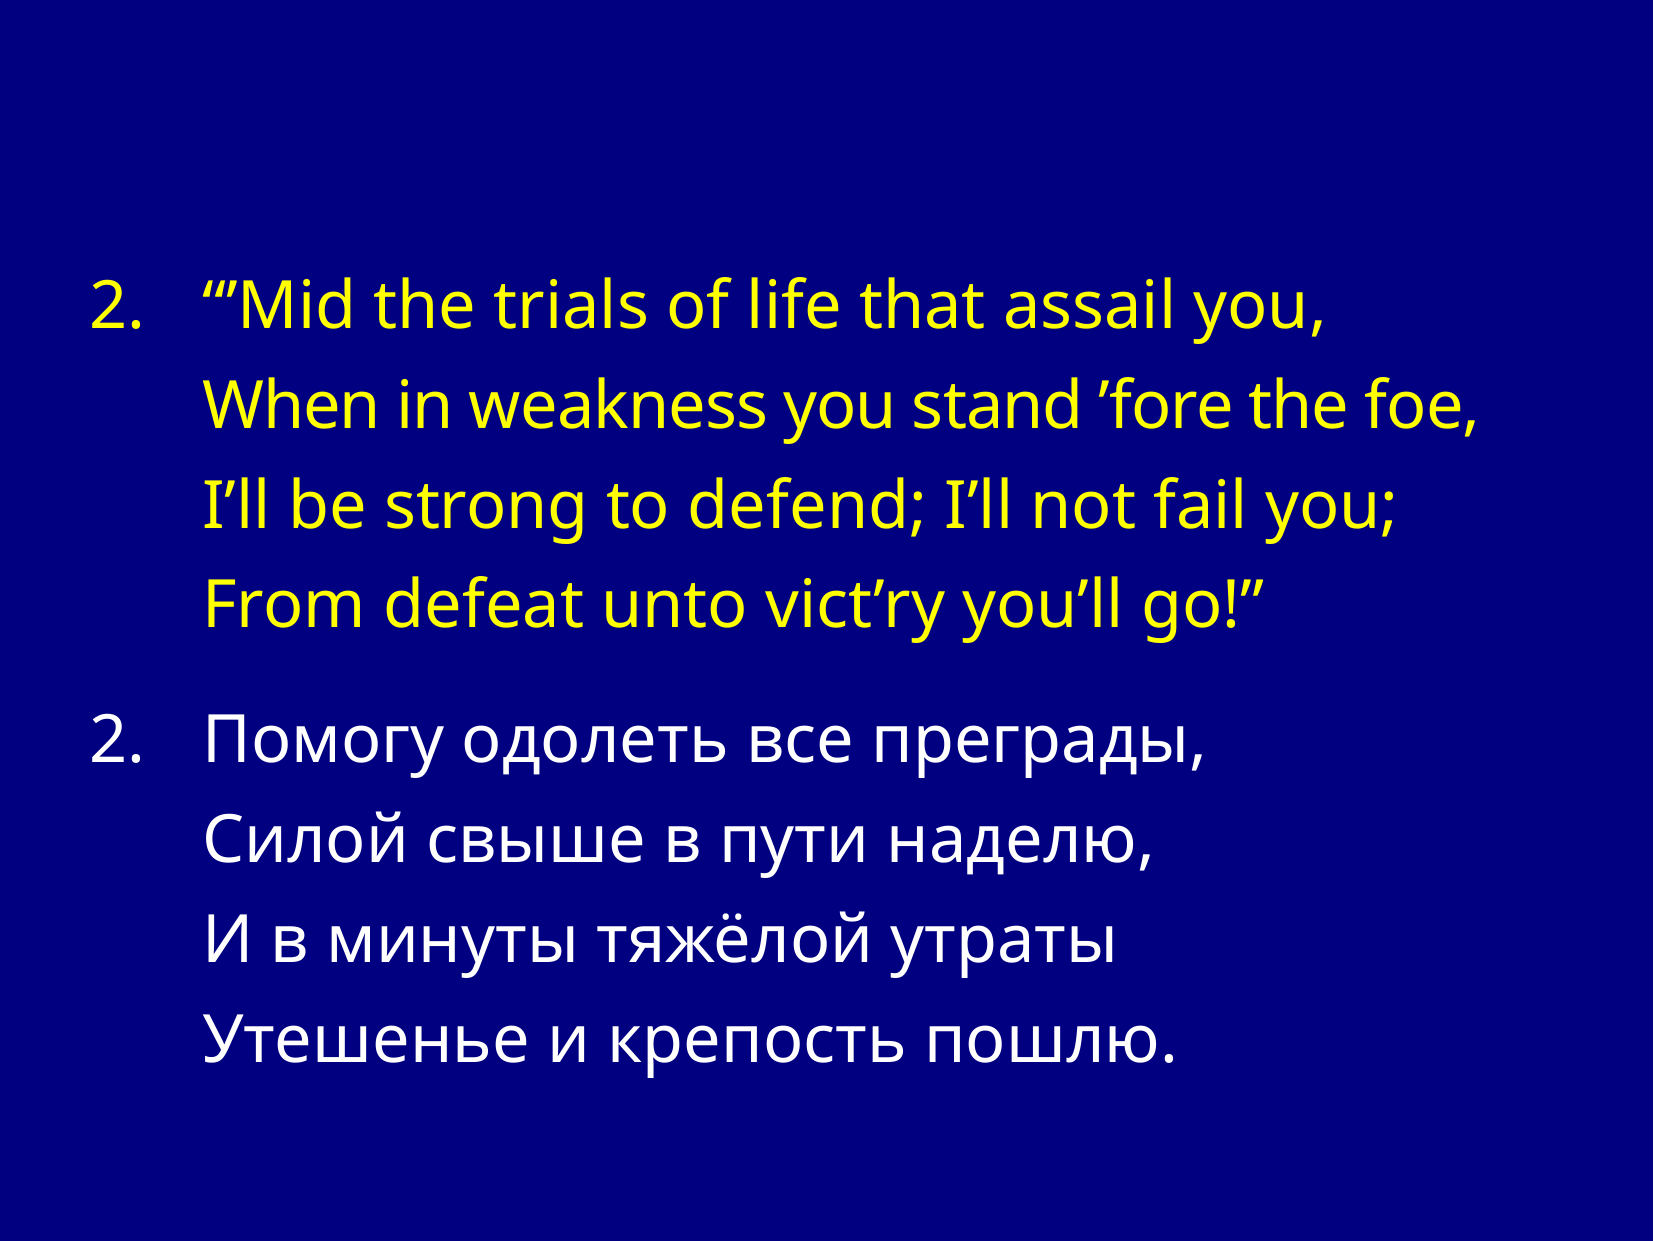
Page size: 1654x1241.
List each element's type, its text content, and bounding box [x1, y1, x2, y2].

text_box 2. “’Mid the trials of life that assail you, When in weakness you stand ’fore the foe, I’ll be strong to defend; I’ll not fail you; From defeat unto vict’ry you’ll go!” [75, 150, 1653, 638]
text_box 2. Помогу одолеть все преграды, Силой свыше в пути наделю, И в минуты тяжёлой утраты Утешенье и крепость пошлю. [75, 675, 1576, 1163]
